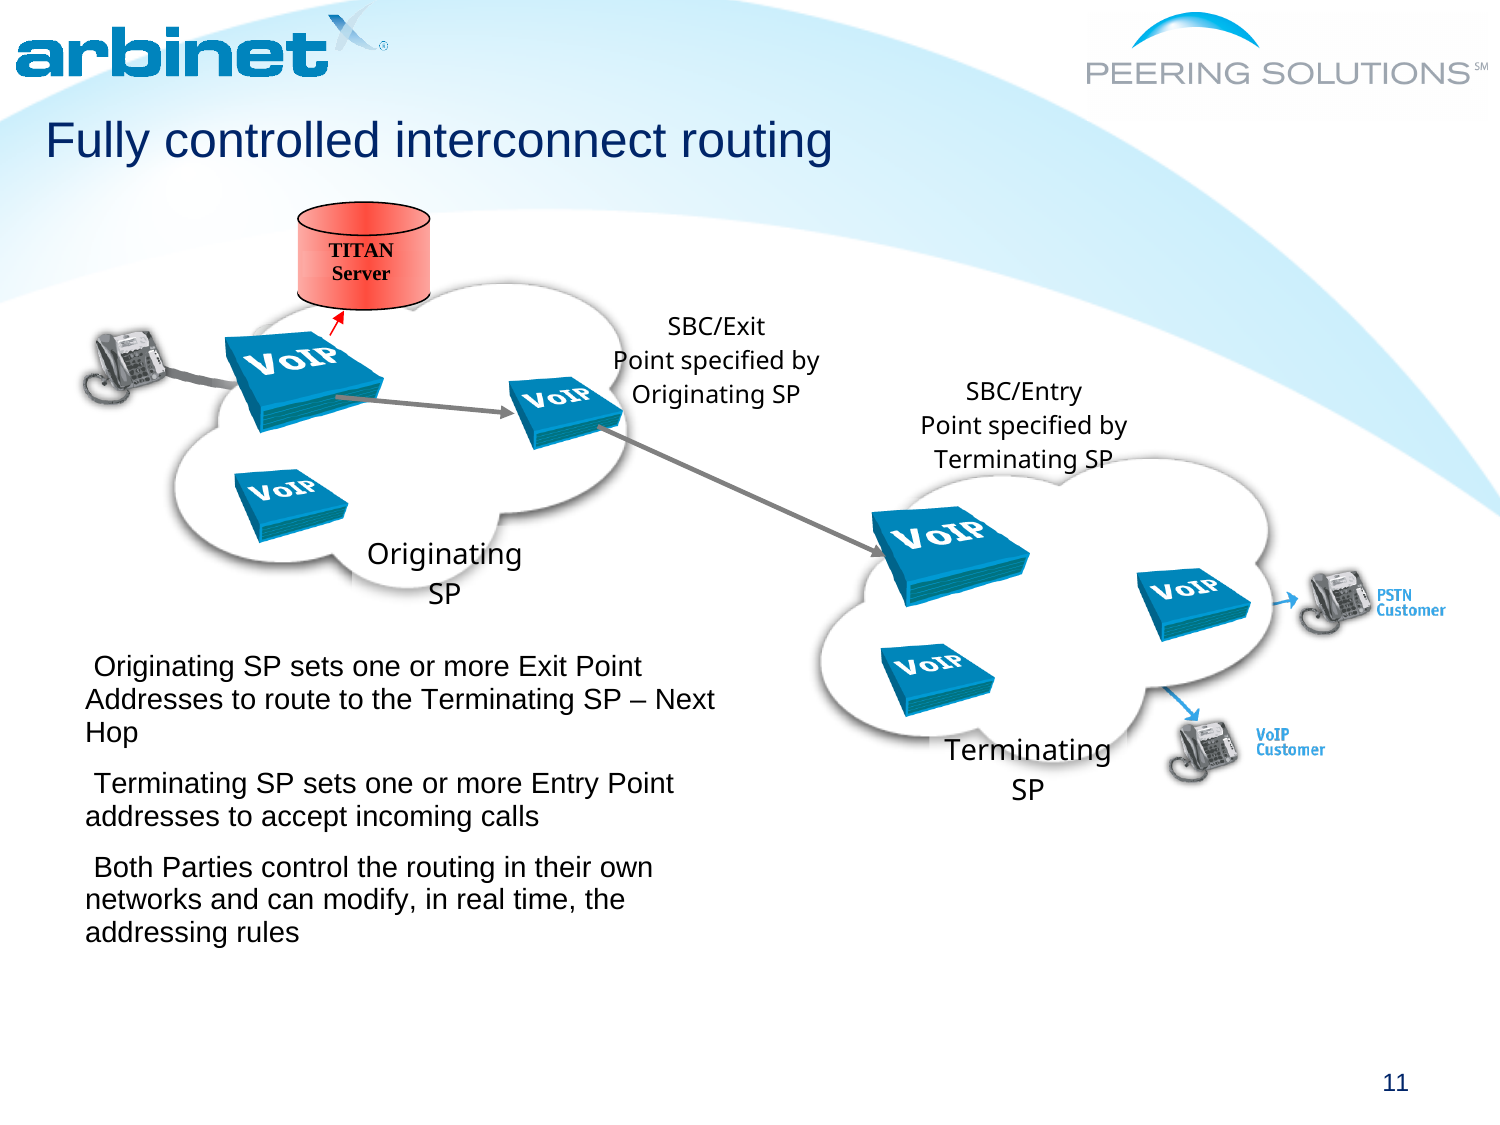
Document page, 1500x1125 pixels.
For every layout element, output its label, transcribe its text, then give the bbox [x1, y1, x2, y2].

text_box [297, 202, 430, 310]
picture [0, 0, 1500, 1125]
text_box SBC/Entry Point specified by Terminating SP [903, 365, 1145, 484]
text_box Originating SP [352, 525, 538, 621]
text_box Terminating SP [929, 721, 1128, 817]
text_box SBC/Exit Point specified by Originating SP [596, 301, 837, 419]
text_box TITAN Server [307, 231, 416, 293]
text_box Fully controlled interconnect routing [30, 104, 927, 177]
text_box Originating SP sets one or more Exit Point Addresses to route to the Terminating SP – Next Hop Terminating SP sets one or more Entry Point addresses to accept incoming calls Both Parties control the routing in their own networks and can modify, in real time, the addressing rules [70, 642, 786, 1008]
